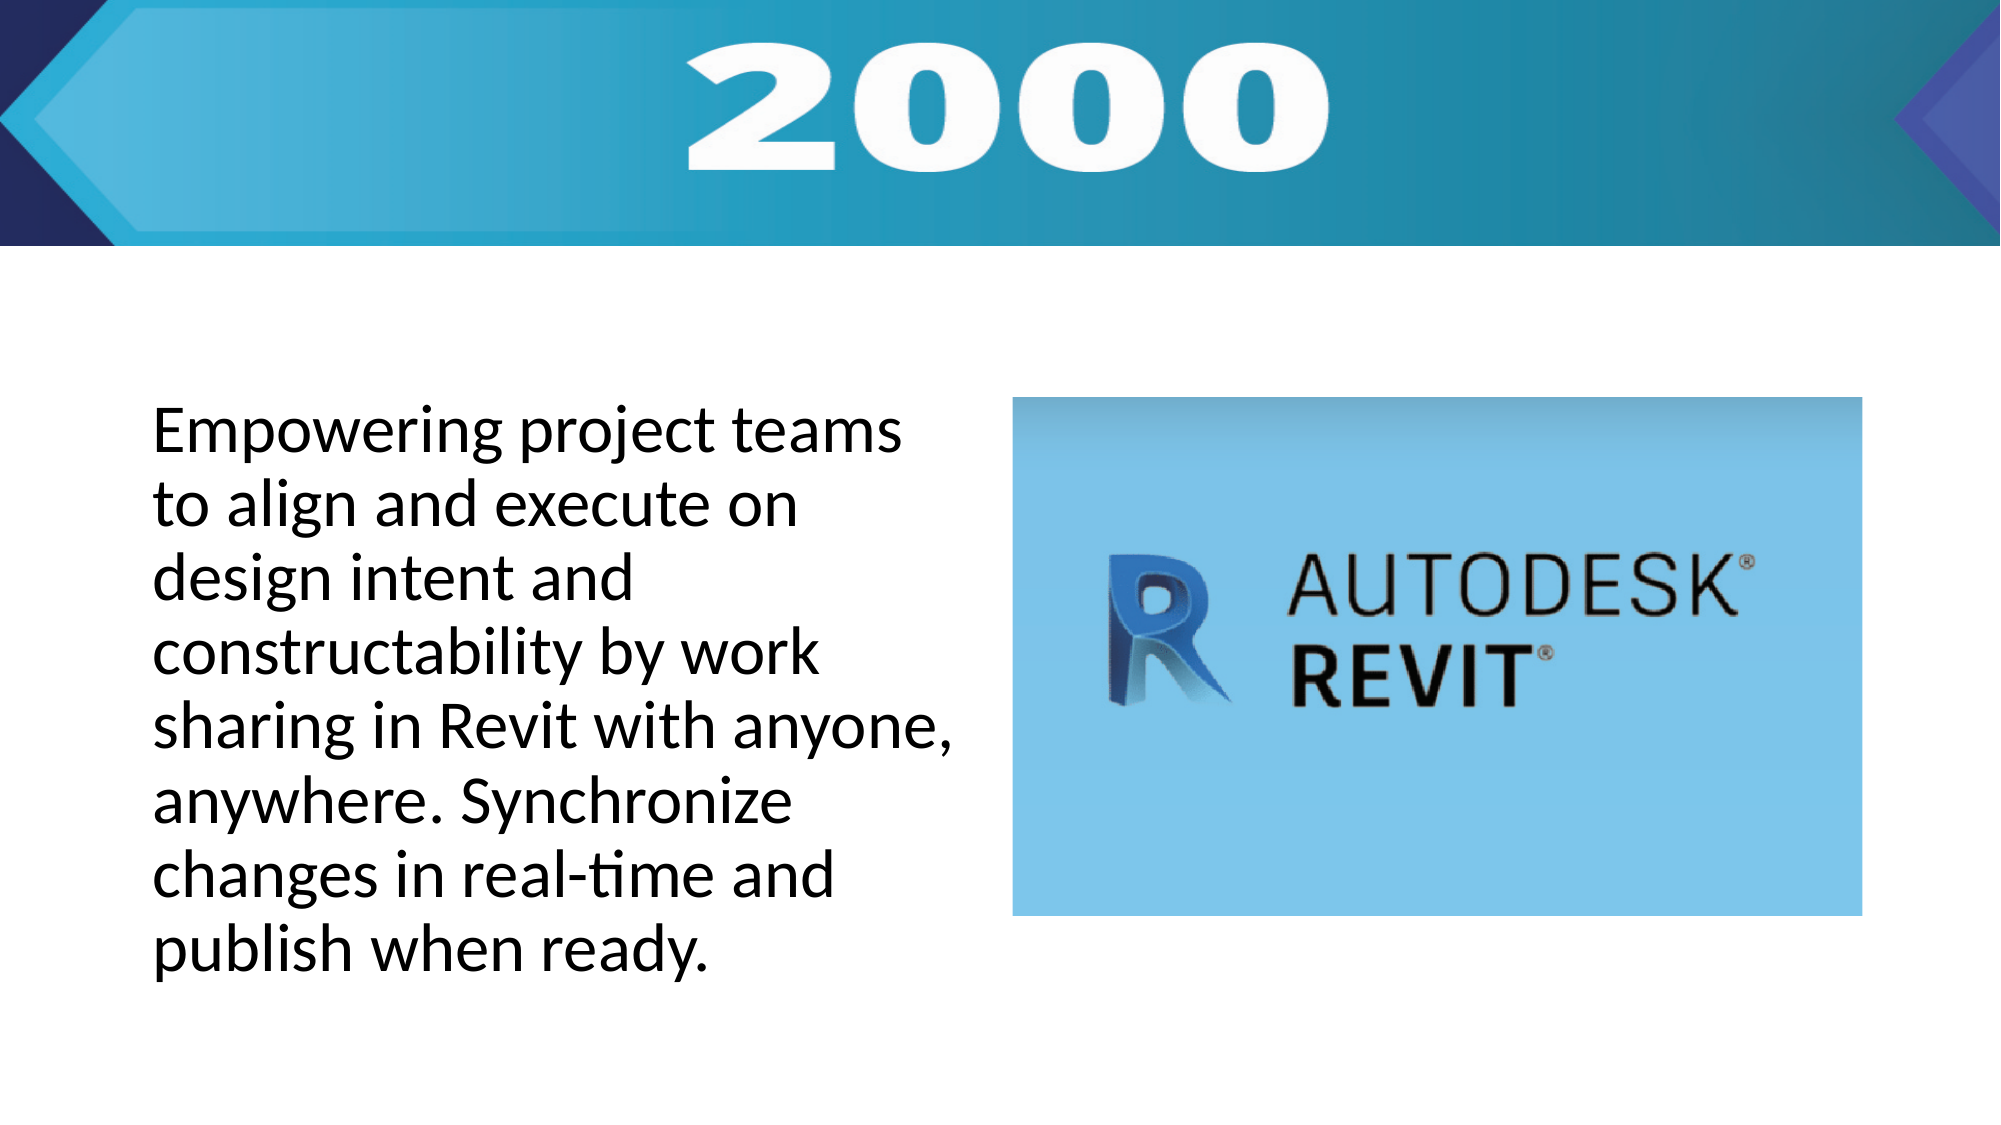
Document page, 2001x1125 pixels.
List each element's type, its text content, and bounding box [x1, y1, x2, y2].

picture [1012, 397, 1863, 916]
list Empowering project teams to align and execute on design intent and constructability by work sharing in Revit with anyone, anywhere. Synchronize changes in real-time and publish when ready. [137, 299, 988, 1014]
picture [0, 0, 2000, 246]
